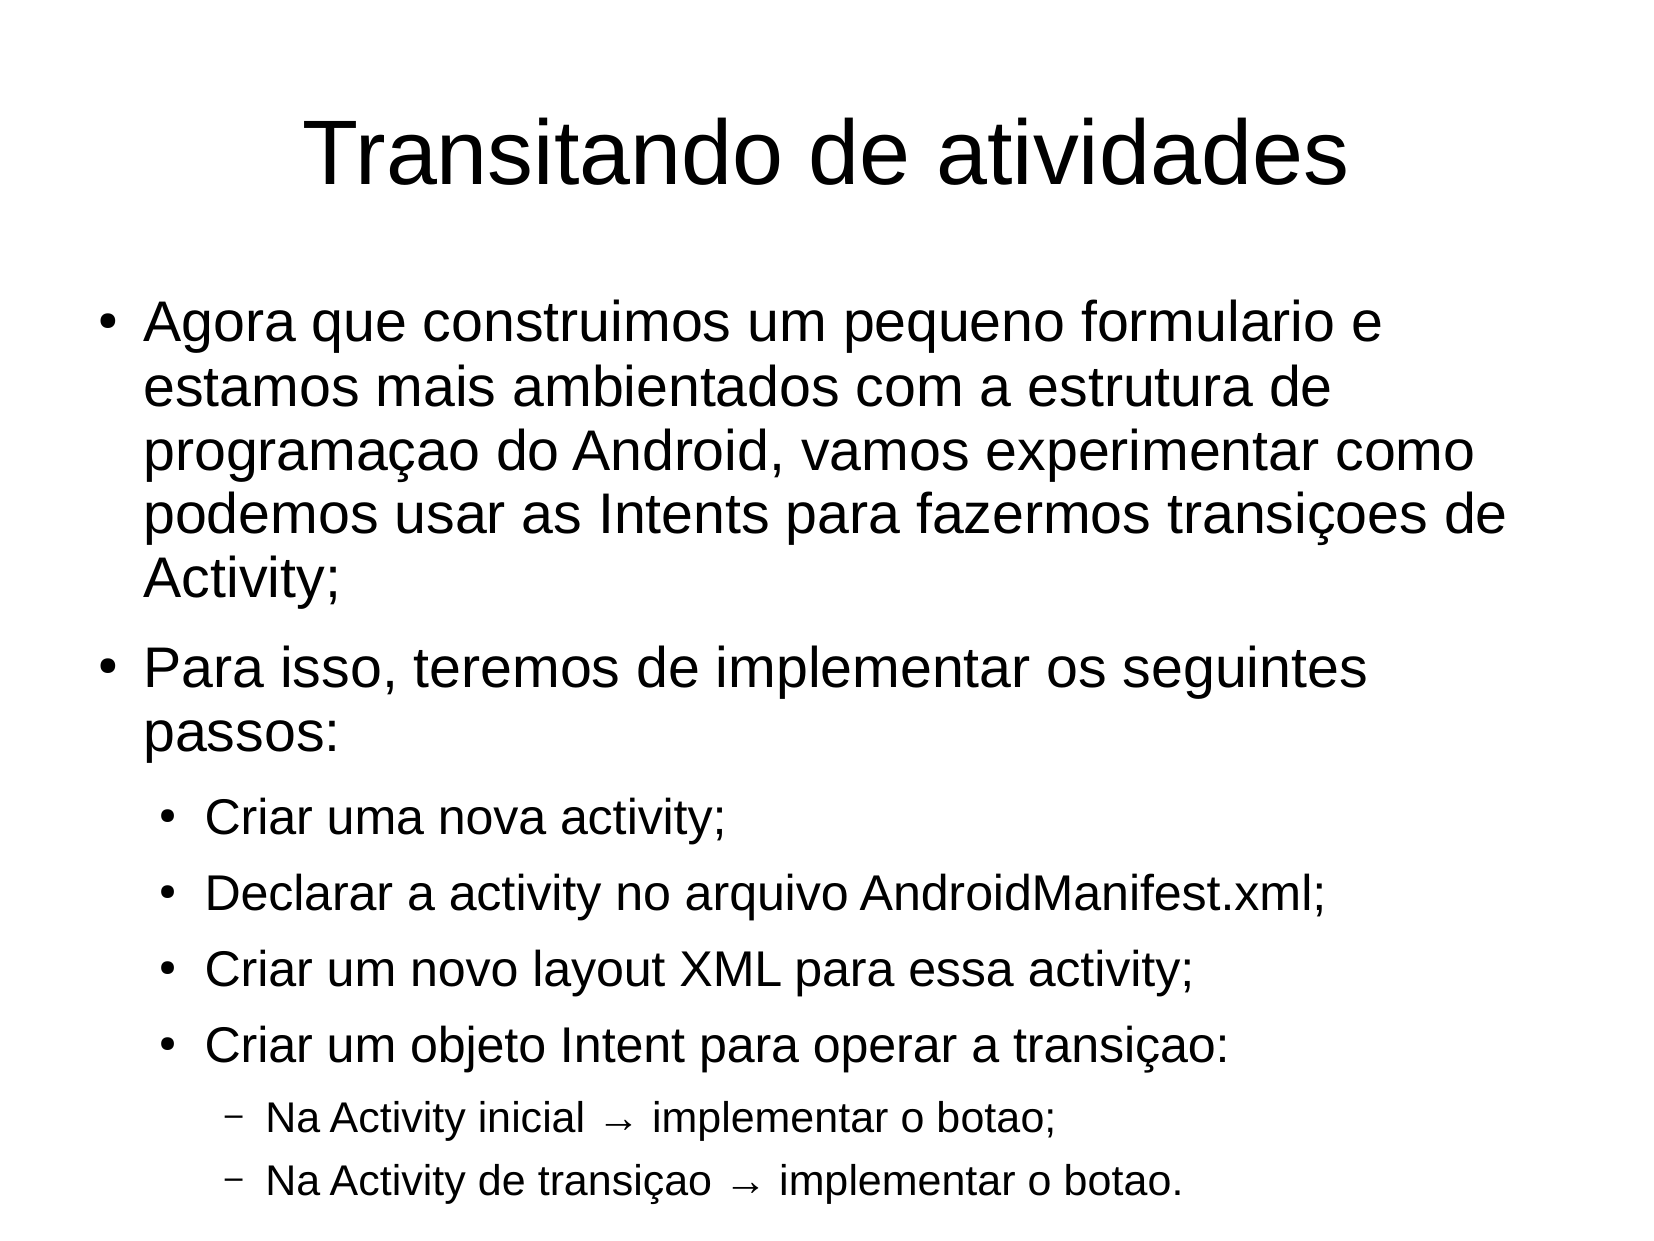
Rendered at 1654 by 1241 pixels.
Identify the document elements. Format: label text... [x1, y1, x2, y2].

list Agora que construimos um pequeno formulario e estamos mais ambientados com a estrutura de programaçao do Android, vamos experimentar como podemos usar as Intents para fazermos transiçoes de Activity; Para isso, teremos de implementar os seguintes passos: Criar uma nova activity; Declarar a activity no arquivo AndroidManifest.xml; Criar um novo layout XML para essa activity; Criar um objeto Intent para operar a transiçao: Na Activity inicial → implementar o botao; Na Activity de transiçao → implementar o botao. [82, 290, 1571, 1211]
title Transitando de atividades [82, 49, 1571, 257]
